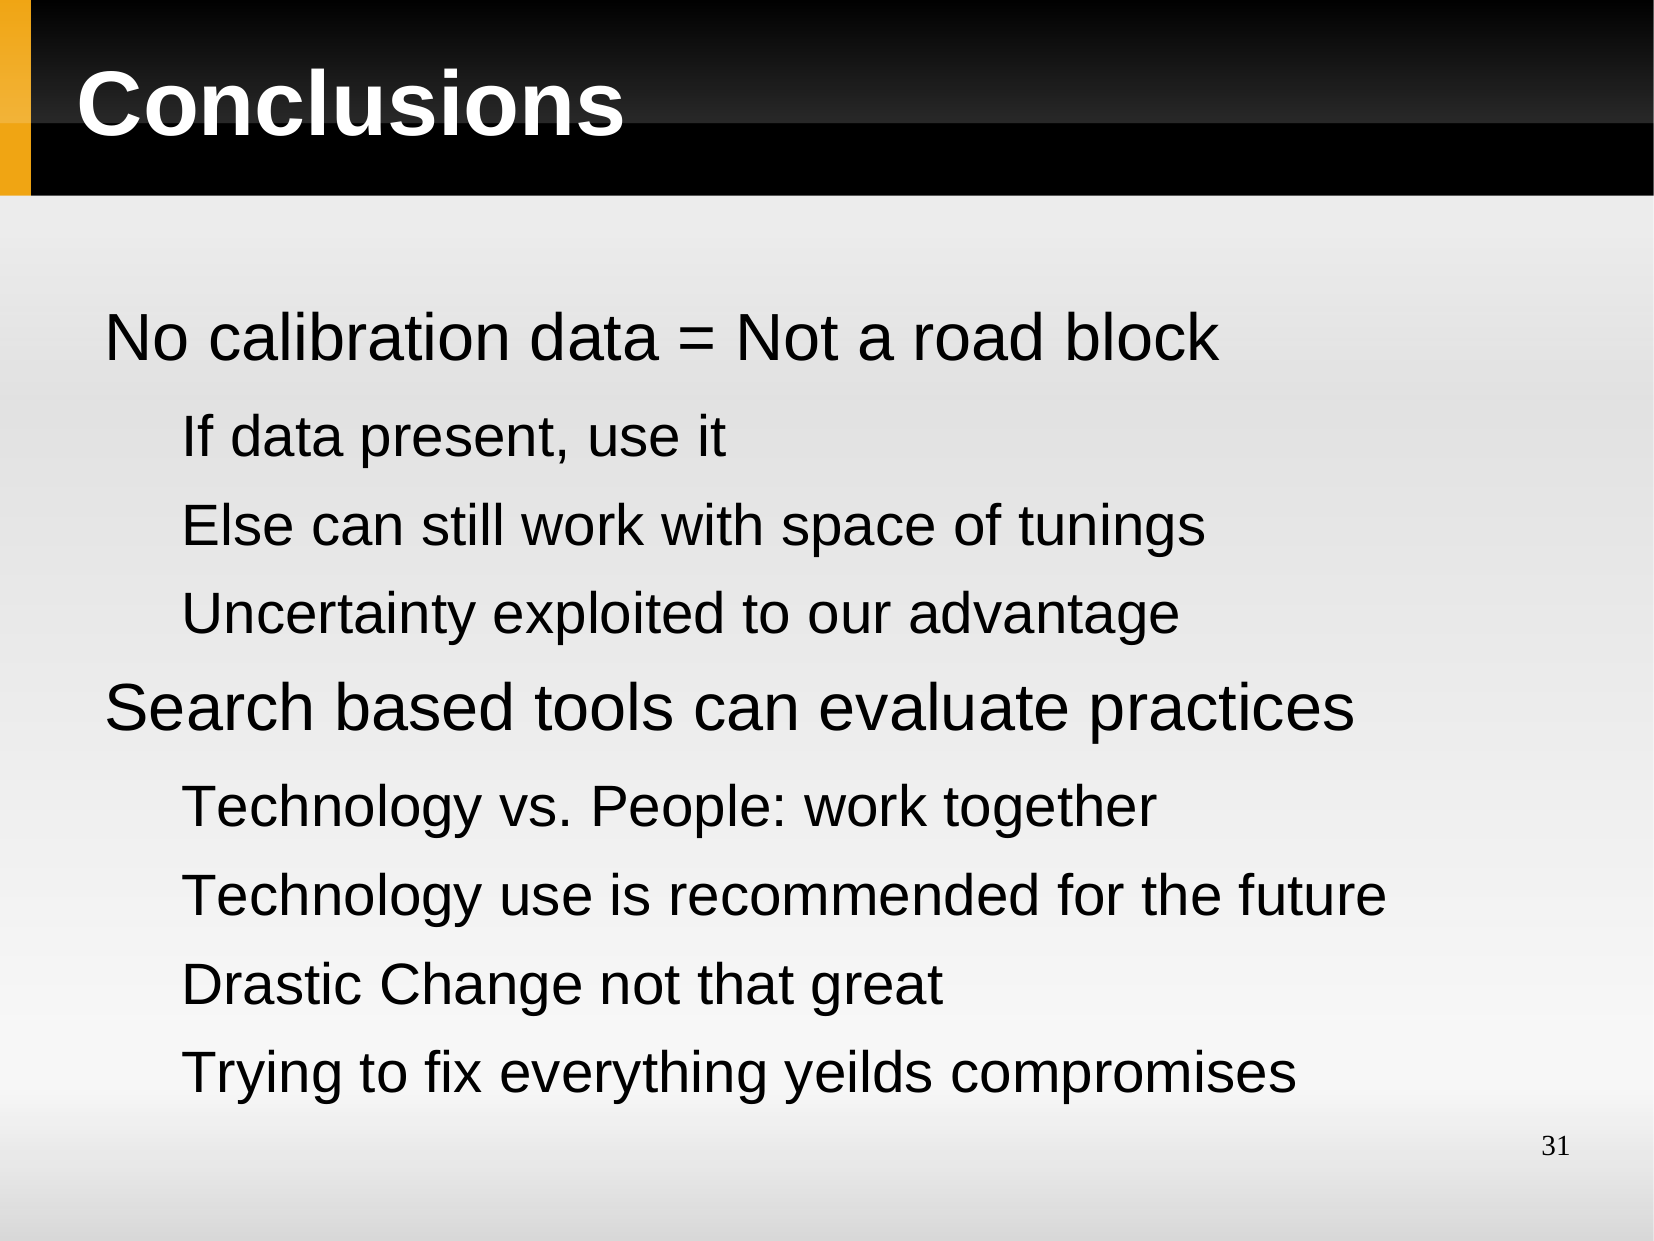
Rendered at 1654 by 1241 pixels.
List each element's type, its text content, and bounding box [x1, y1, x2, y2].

picture [0, 0, 1654, 1241]
title Conclusions [76, 7, 1565, 200]
list No calibration data = Not a road block If data present, use it Else can still work with space of tunings Uncertainty exploited to our advantage Search based tools can evaluate practices Technology vs. People: work together Technology use is recommended for the future Drastic Change not that great Trying to fix everything yeilds compromises [86, 299, 1576, 1210]
